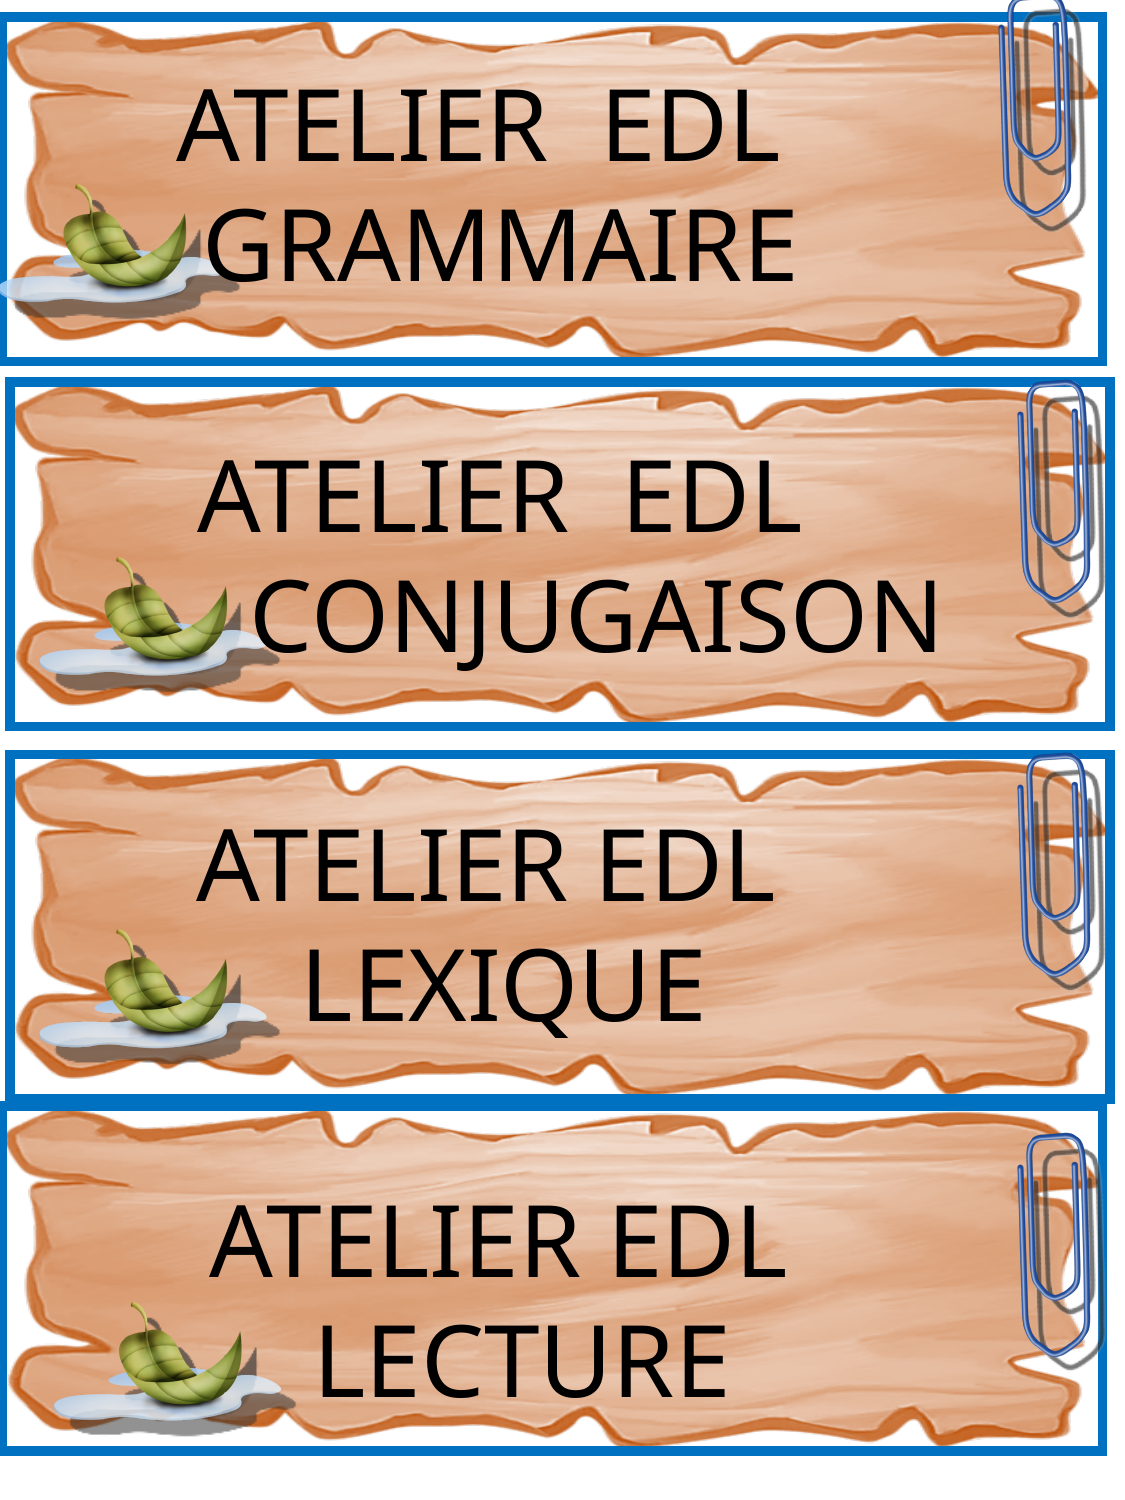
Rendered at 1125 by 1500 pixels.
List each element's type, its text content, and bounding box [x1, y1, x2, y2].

picture [0, 737, 1125, 1095]
picture [0, 363, 1125, 722]
picture [0, 0, 1125, 357]
text_box ATELIER EDL CONJUGAISON [183, 425, 1077, 680]
picture [7, 1110, 1125, 1467]
text_box ATELIER EDL GRAMMAIRE [162, 54, 1056, 309]
text_box ATELIER EDL LEXIQUE [182, 794, 1076, 1049]
text_box ATELIER EDL LECTURE [195, 1170, 1088, 1425]
